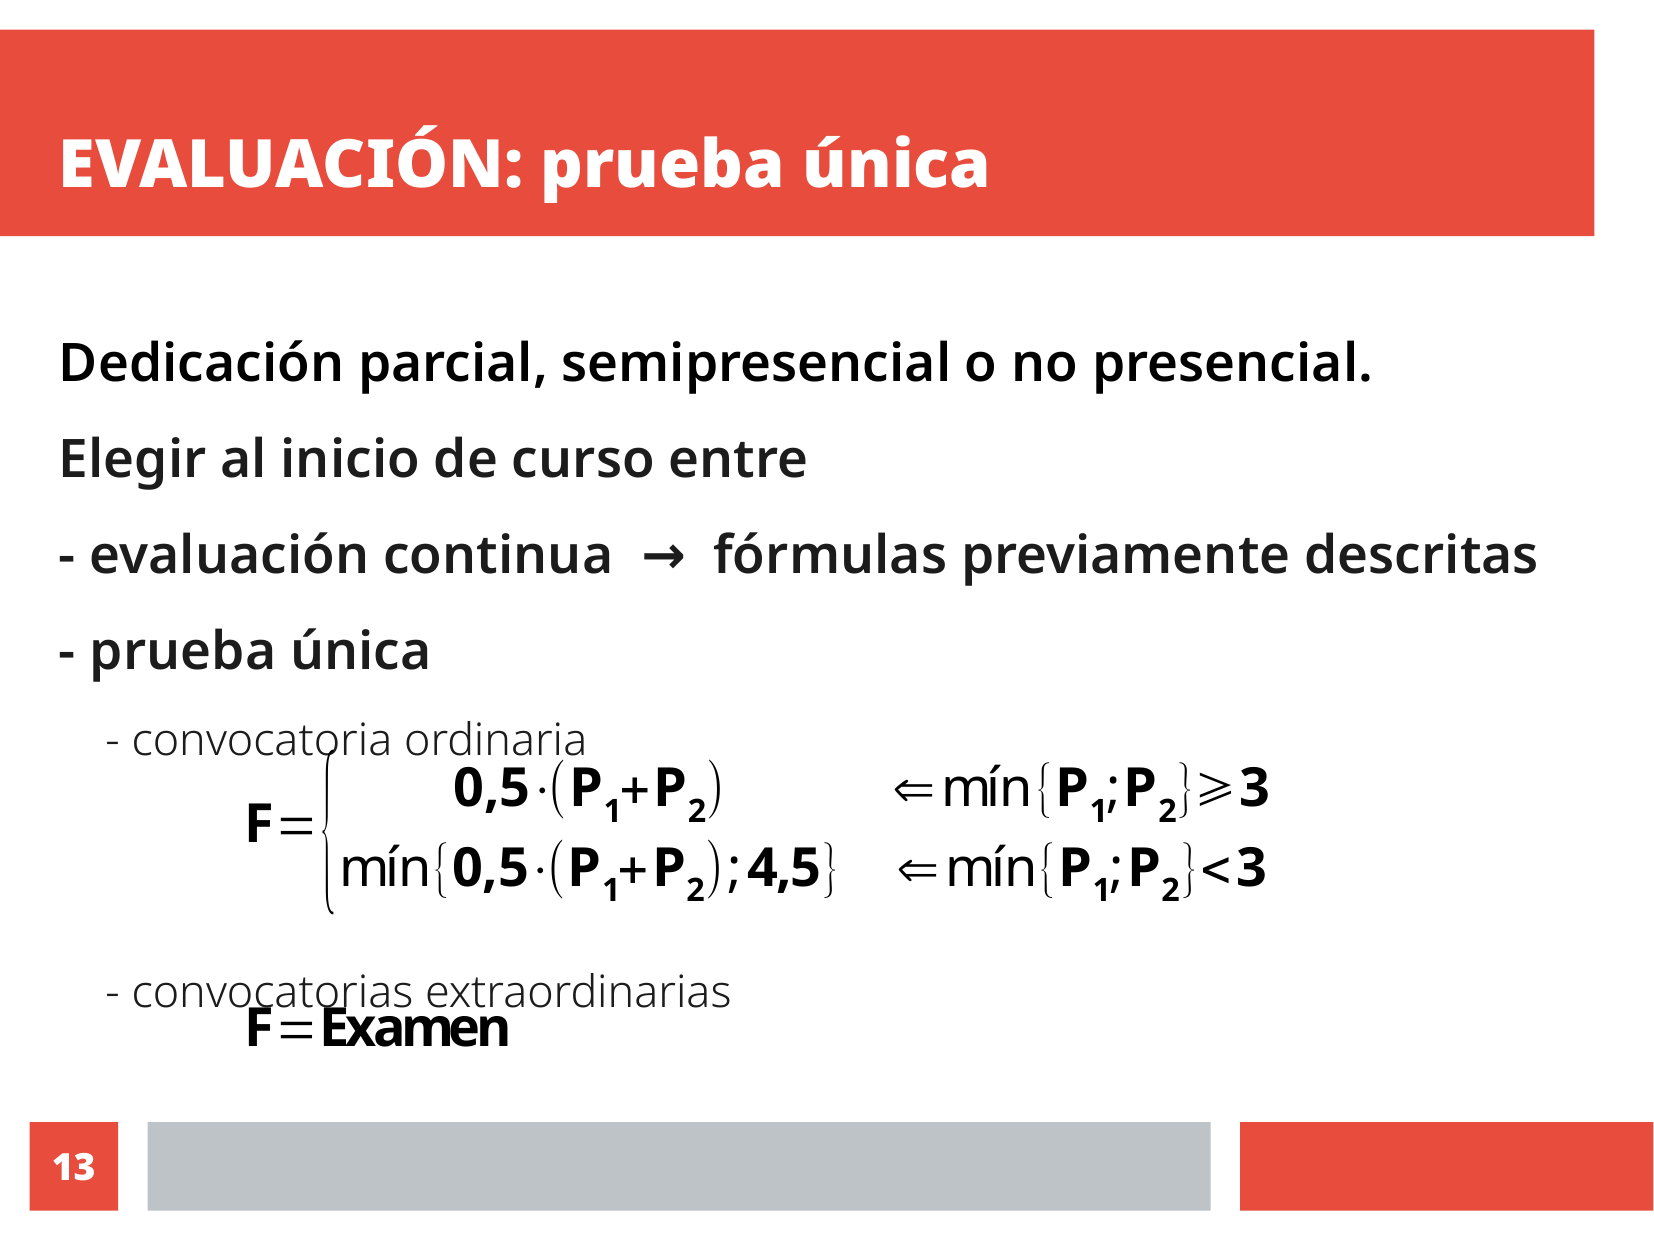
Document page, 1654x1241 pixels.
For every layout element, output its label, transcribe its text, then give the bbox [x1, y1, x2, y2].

chart [237, 747, 1278, 918]
list Dedicación parcial, semipresencial o no presencial. Elegir al inicio de curso entre - evaluación continua → fórmulas previamente descritas - prueba única - convocatoria ordinaria - convocatorias extraordinarias [59, 324, 1565, 1093]
title EVALUACIÓN: prueba única [59, 59, 1595, 207]
chart [237, 995, 514, 1061]
